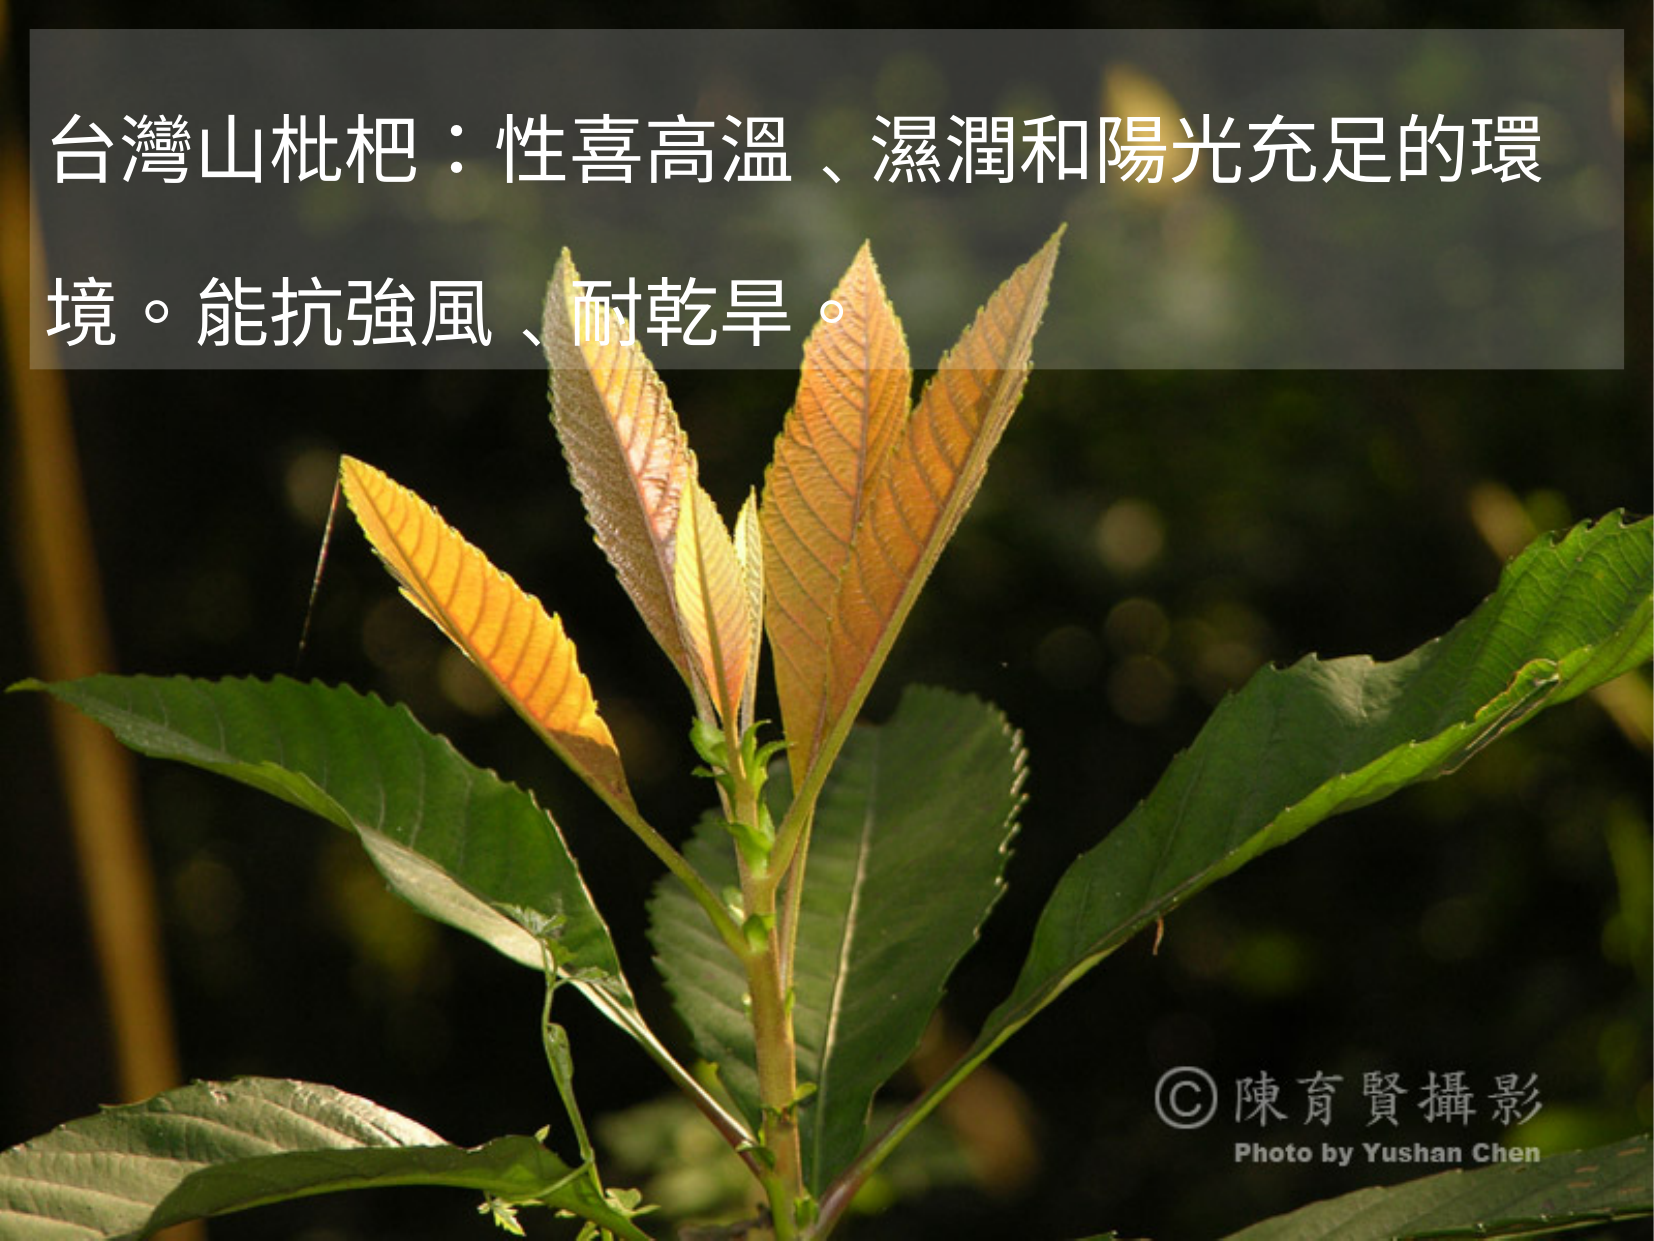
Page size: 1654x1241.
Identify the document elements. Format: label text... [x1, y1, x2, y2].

picture [0, 0, 1654, 1241]
text_box 台灣山枇杷：性喜高溫﹑濕潤和陽光充足的環境。能抗強風﹑耐乾旱。 [29, 29, 1625, 237]
